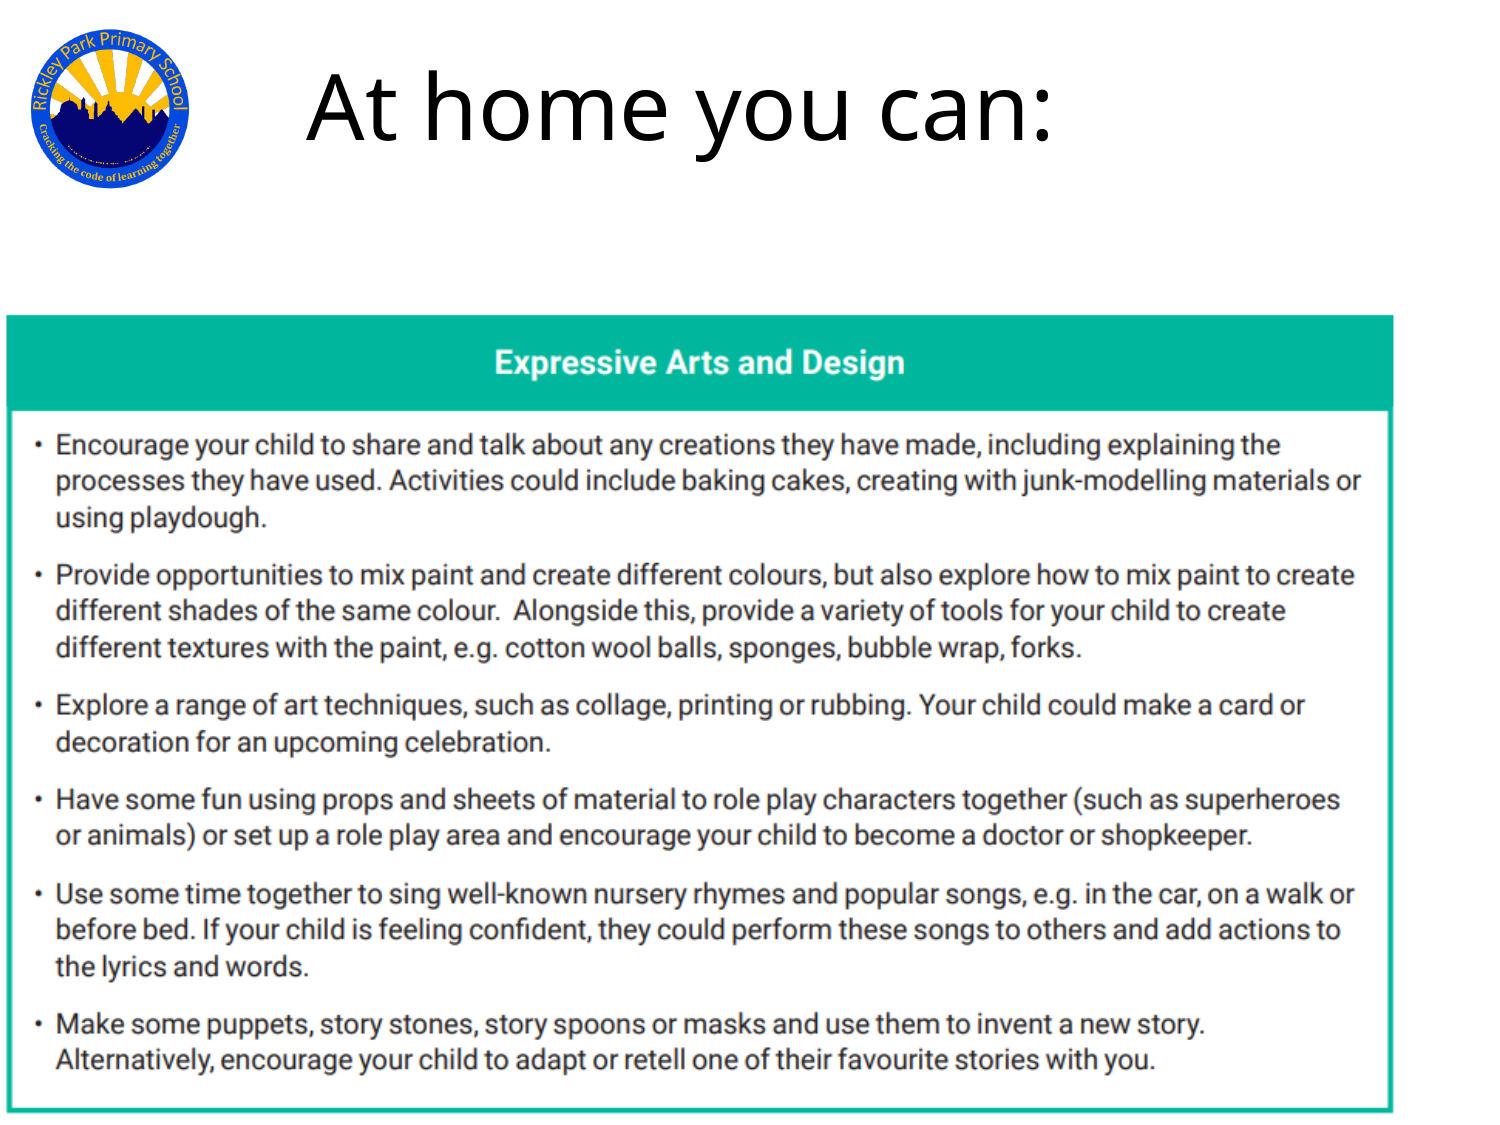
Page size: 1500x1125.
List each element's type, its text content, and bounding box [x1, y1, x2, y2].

picture [29, 29, 190, 190]
picture [0, 306, 1403, 1119]
title At home you can: [190, 38, 1245, 167]
